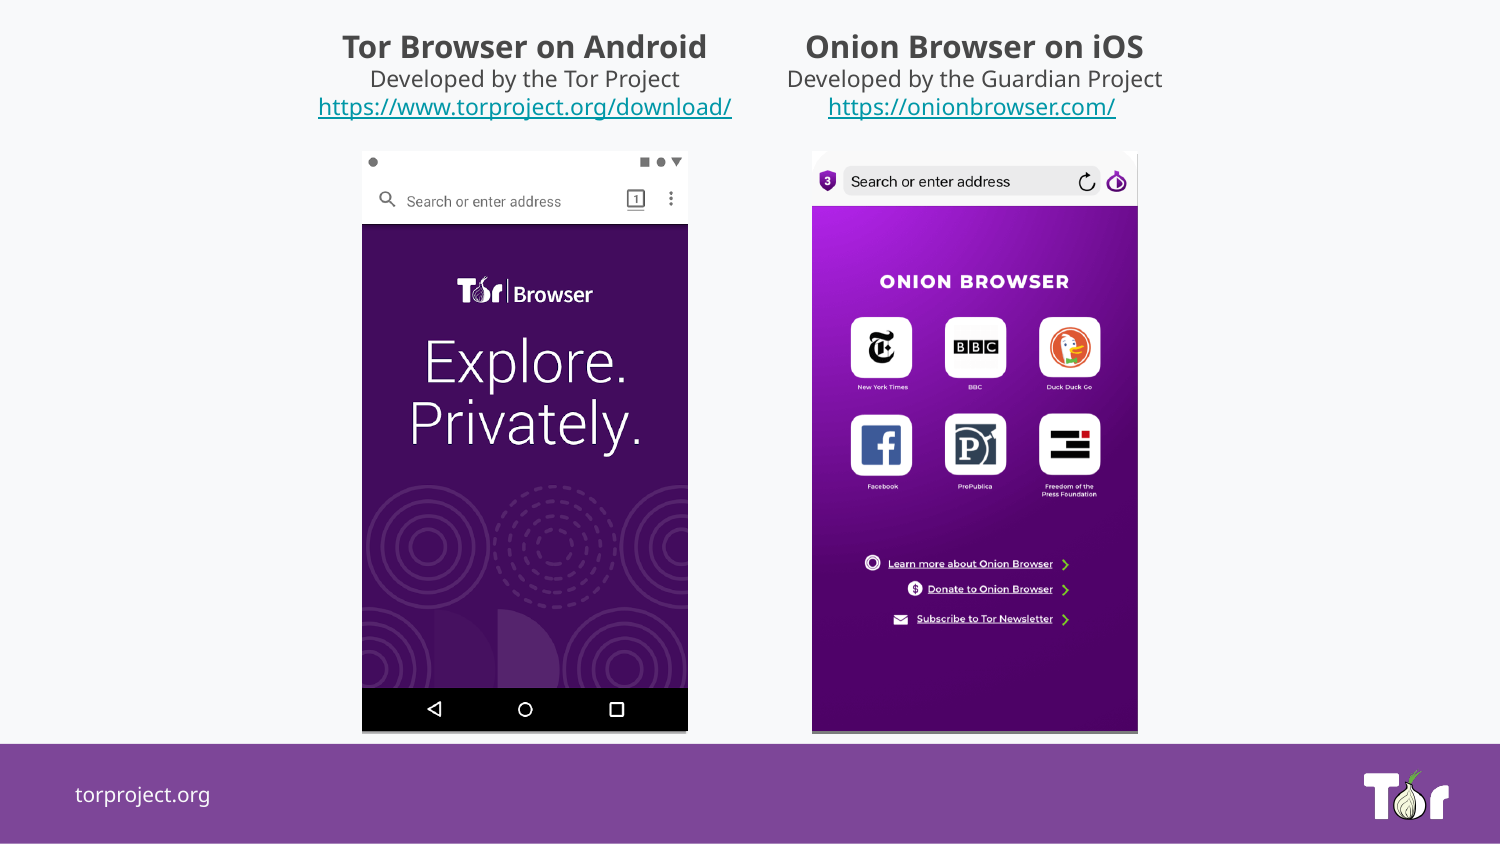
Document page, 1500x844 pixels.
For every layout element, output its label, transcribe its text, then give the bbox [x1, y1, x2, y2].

text_box Onion Browser on iOS Developed by the Guardian Project https://onionbrowser.com/ [749, 11, 1200, 140]
picture [362, 151, 688, 731]
picture [812, 151, 1138, 731]
text_box Tor Browser on Android Developed by the Tor Project https://www.torproject.org/download/ [300, 11, 749, 140]
picture [1364, 768, 1449, 820]
